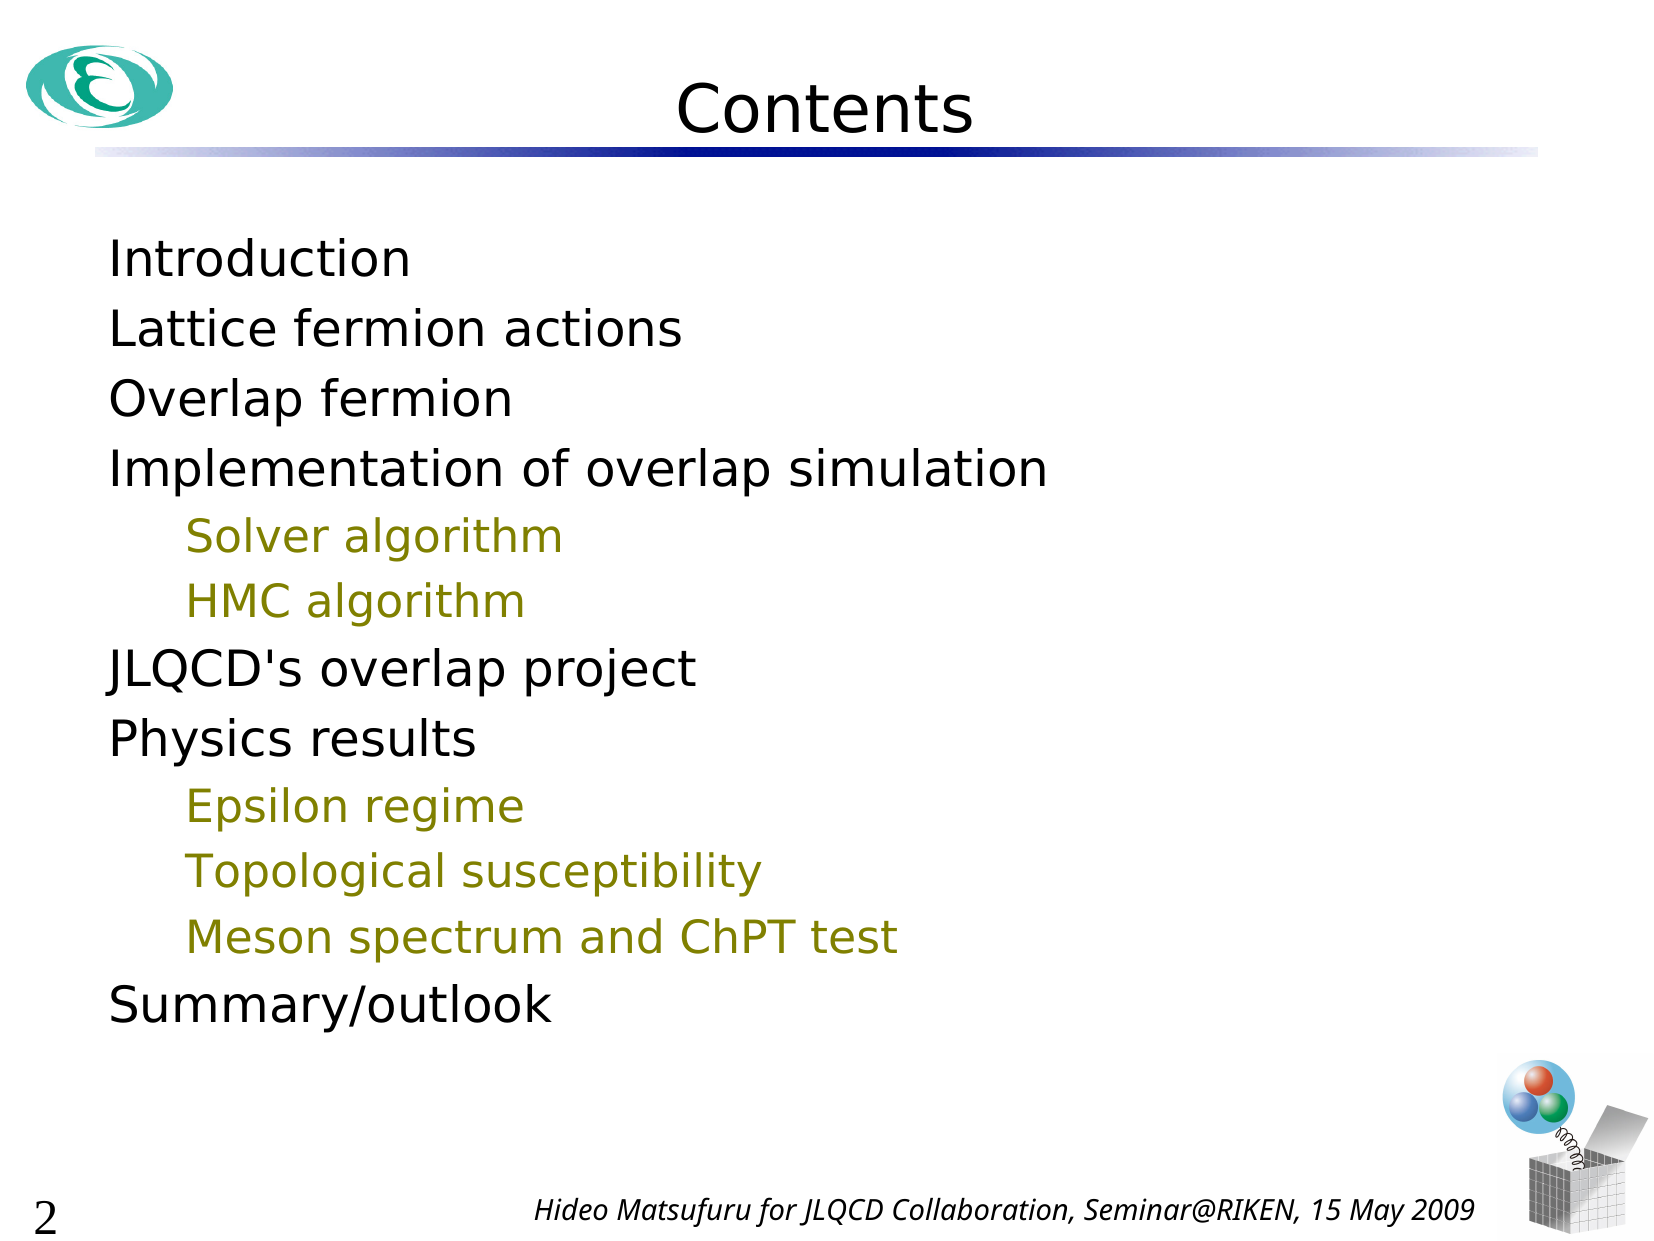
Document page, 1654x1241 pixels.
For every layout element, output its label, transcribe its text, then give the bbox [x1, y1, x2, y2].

picture [1450, 147, 1538, 157]
picture [1497, 1053, 1654, 1241]
picture [95, 147, 201, 157]
title Contents [201, 56, 1450, 163]
list Introduction Lattice fermion actions Overlap fermion Implementation of overlap simulation Solver algorithm HMC algorithm JLQCD's overlap project Physics results Epsilon regime Topological susceptibility Meson spectrum and ChPT test Summary/outlook [90, 230, 1543, 1034]
picture [20, 37, 179, 136]
